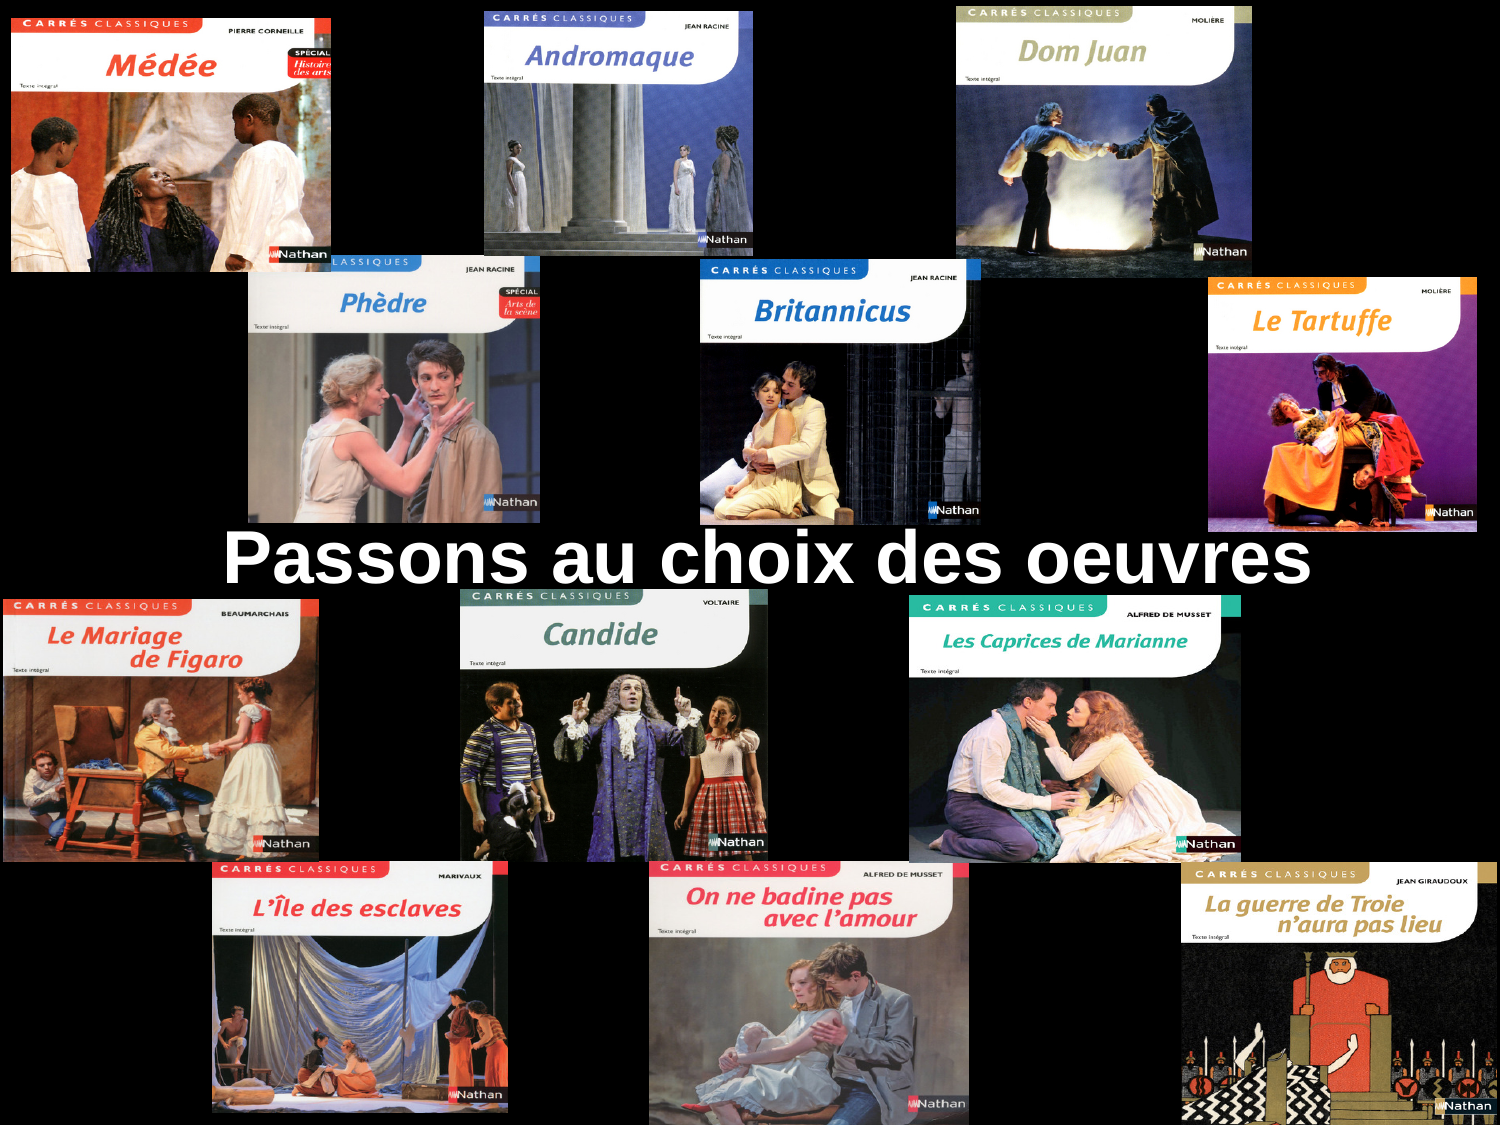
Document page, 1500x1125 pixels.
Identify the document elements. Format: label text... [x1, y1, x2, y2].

picture [11, 11, 753, 523]
title Passons au choix des oeuvres [130, 437, 1406, 679]
picture [700, 6, 1477, 532]
picture [3, 589, 1497, 1125]
